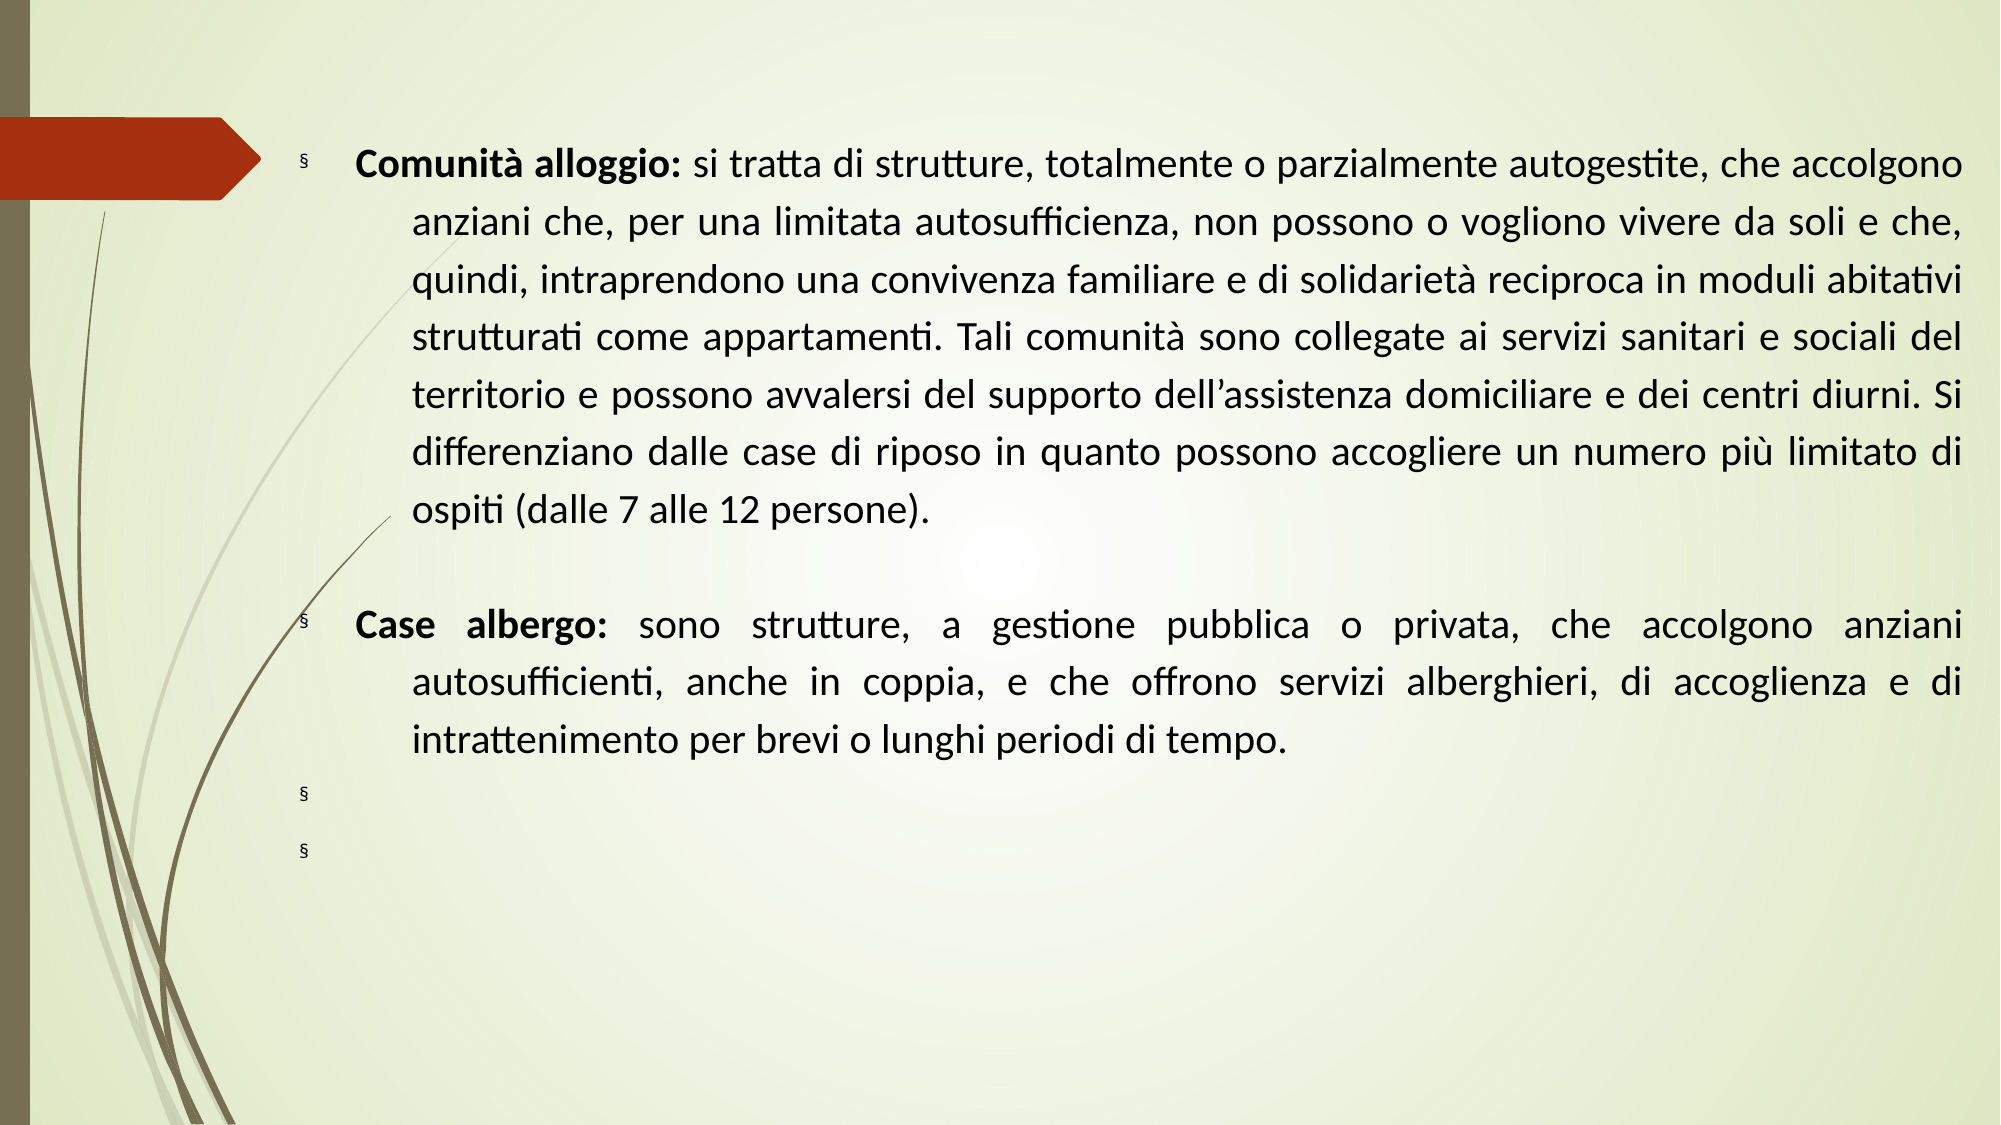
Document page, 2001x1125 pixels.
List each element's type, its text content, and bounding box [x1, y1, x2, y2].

text_box Comunità alloggio: si tratta di strutture, totalmente o parzialmente autogestite, che accolgono anziani che, per una limitata autosufficienza, non possono o vogliono vivere da soli e che, quindi, intraprendono una convivenza familiare e di solidarietà reciproca in moduli abitativi strutturati come appartamenti. Tali comunità sono collegate ai servizi sanitari e sociali del territorio e possono avvalersi del supporto dell’assistenza domiciliare e dei centri diurni. Si differenziano dalle case di riposo in quanto possono accogliere un numero più limitato di ospiti (dalle 7 alle 12 persone). Case albergo: sono strutture, a gestione pubblica o privata, che accolgono anziani autosufficienti, anche in coppia, e che offrono servizi alberghieri, di accoglienza e di intrattenimento per brevi o lunghi periodi di tempo. [284, 121, 1979, 946]
